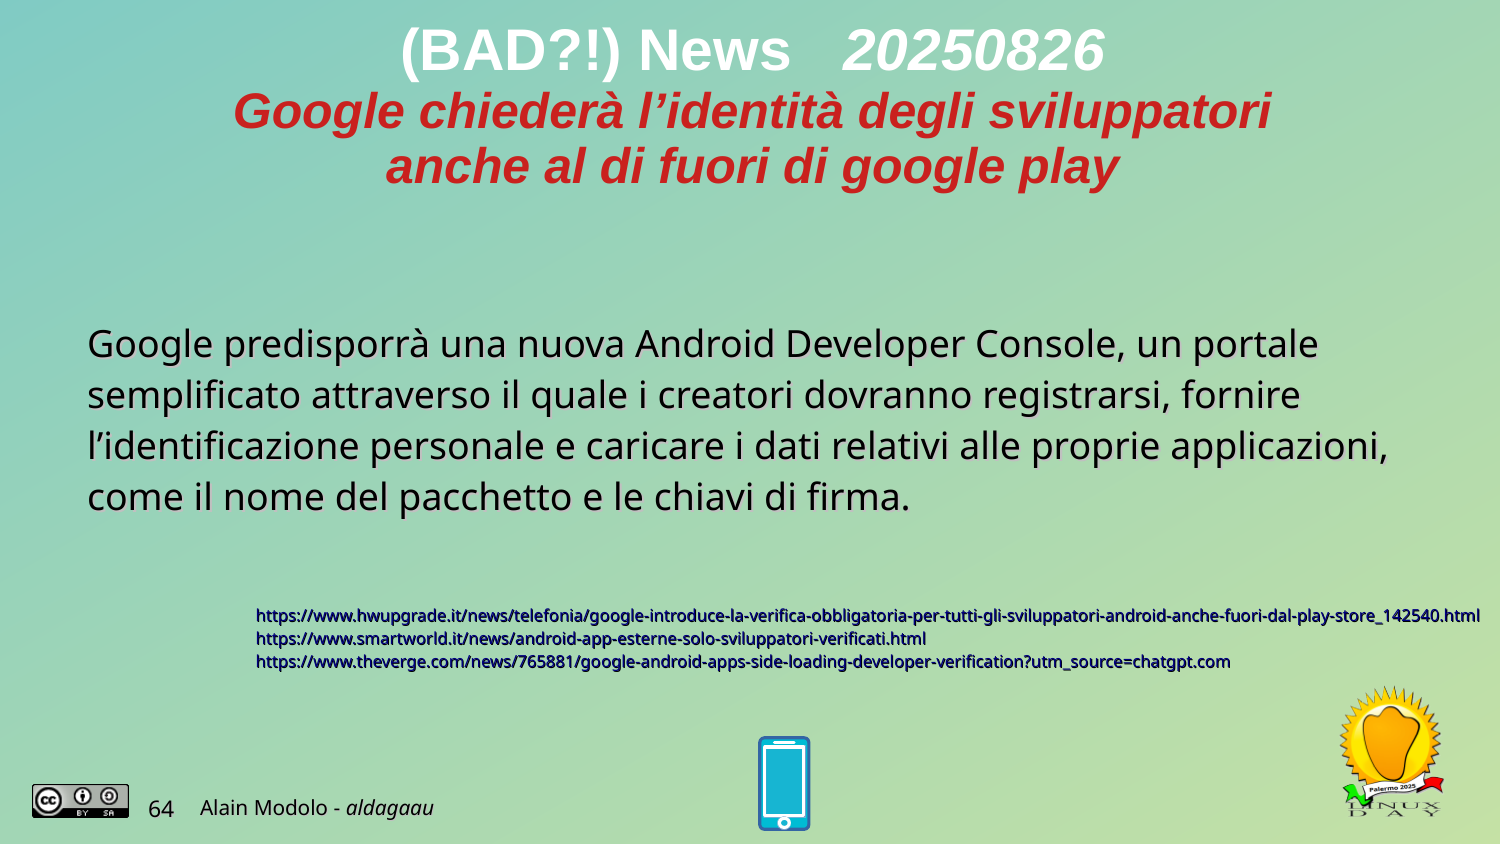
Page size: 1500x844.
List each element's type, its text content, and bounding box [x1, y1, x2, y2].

title (BAD?!) News 20250826 Google chiederà l’identità degli sviluppatori anche al di fuori di google play [29, 0, 1477, 266]
text_box [759, 737, 809, 830]
picture [1233, 687, 1500, 844]
text_box https://www.hwupgrade.it/news/telefonia/google-introduce-la-verifica-obbligatoria-per-tutti-gli-sviluppatori-android-anche-fuori-dal-play-store_142540.html https://www.smartworld.it/news/android-app-esterne-solo-sviluppatori-verificati.html https://www.theverge.com/news/765881/google-android-apps-side-loading-developer-verification?utm_source=chatgpt.com [240, 596, 1500, 687]
picture [32, 784, 129, 818]
text_box Google predisporrà una nuova Android Developer Console, un portale semplificato attraverso il quale i creatori dovranno registrarsi, fornire l’identificazione personale e caricare i dati relativi alle proprie applicazioni, come il nome del pacchetto e le chiavi di firma. [72, 310, 1428, 502]
